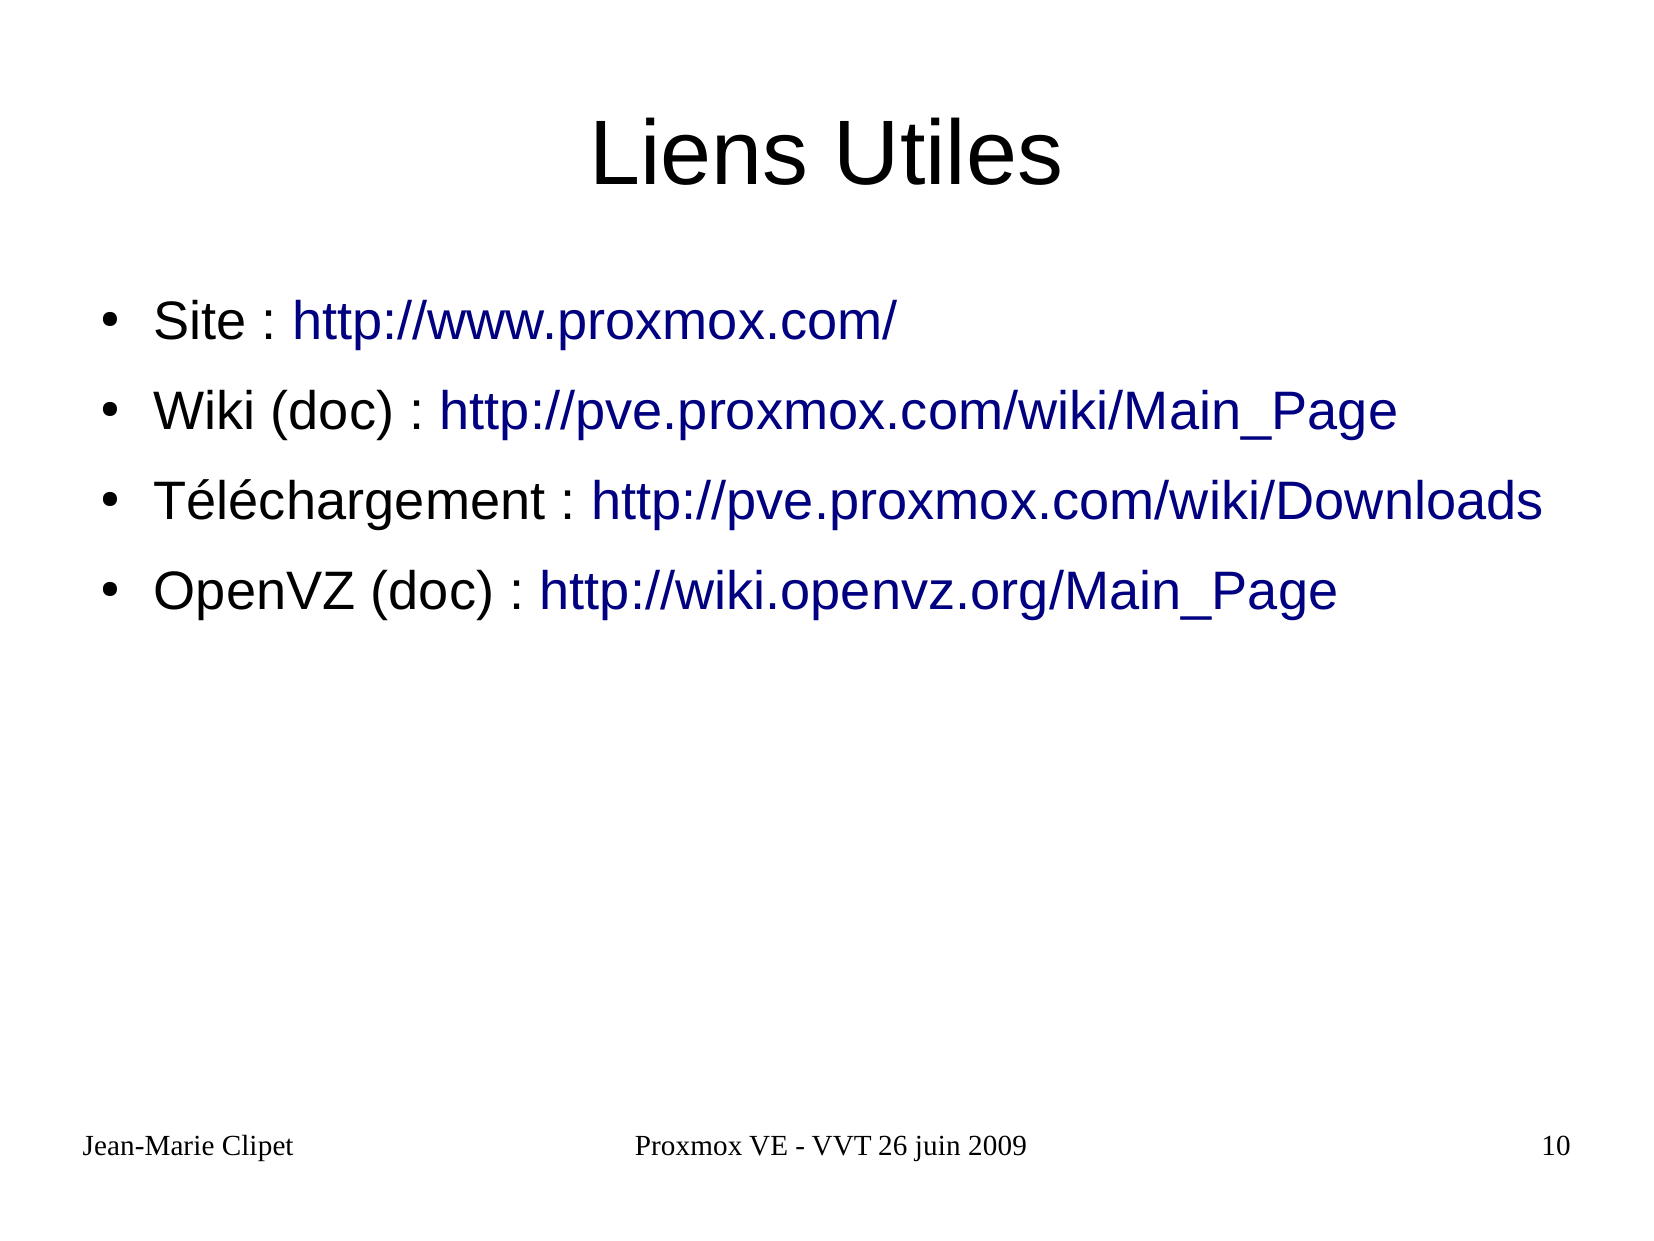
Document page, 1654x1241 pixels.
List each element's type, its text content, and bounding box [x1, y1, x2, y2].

title Liens Utiles [82, 56, 1571, 250]
list Site : http://www.proxmox.com/ Wiki (doc) : http://pve.proxmox.com/wiki/Main_Page Téléchargement : http://pve.proxmox.com/wiki/Downloads OpenVZ (doc) : http://wiki.openvz.org/Main_Page [82, 290, 1571, 1094]
